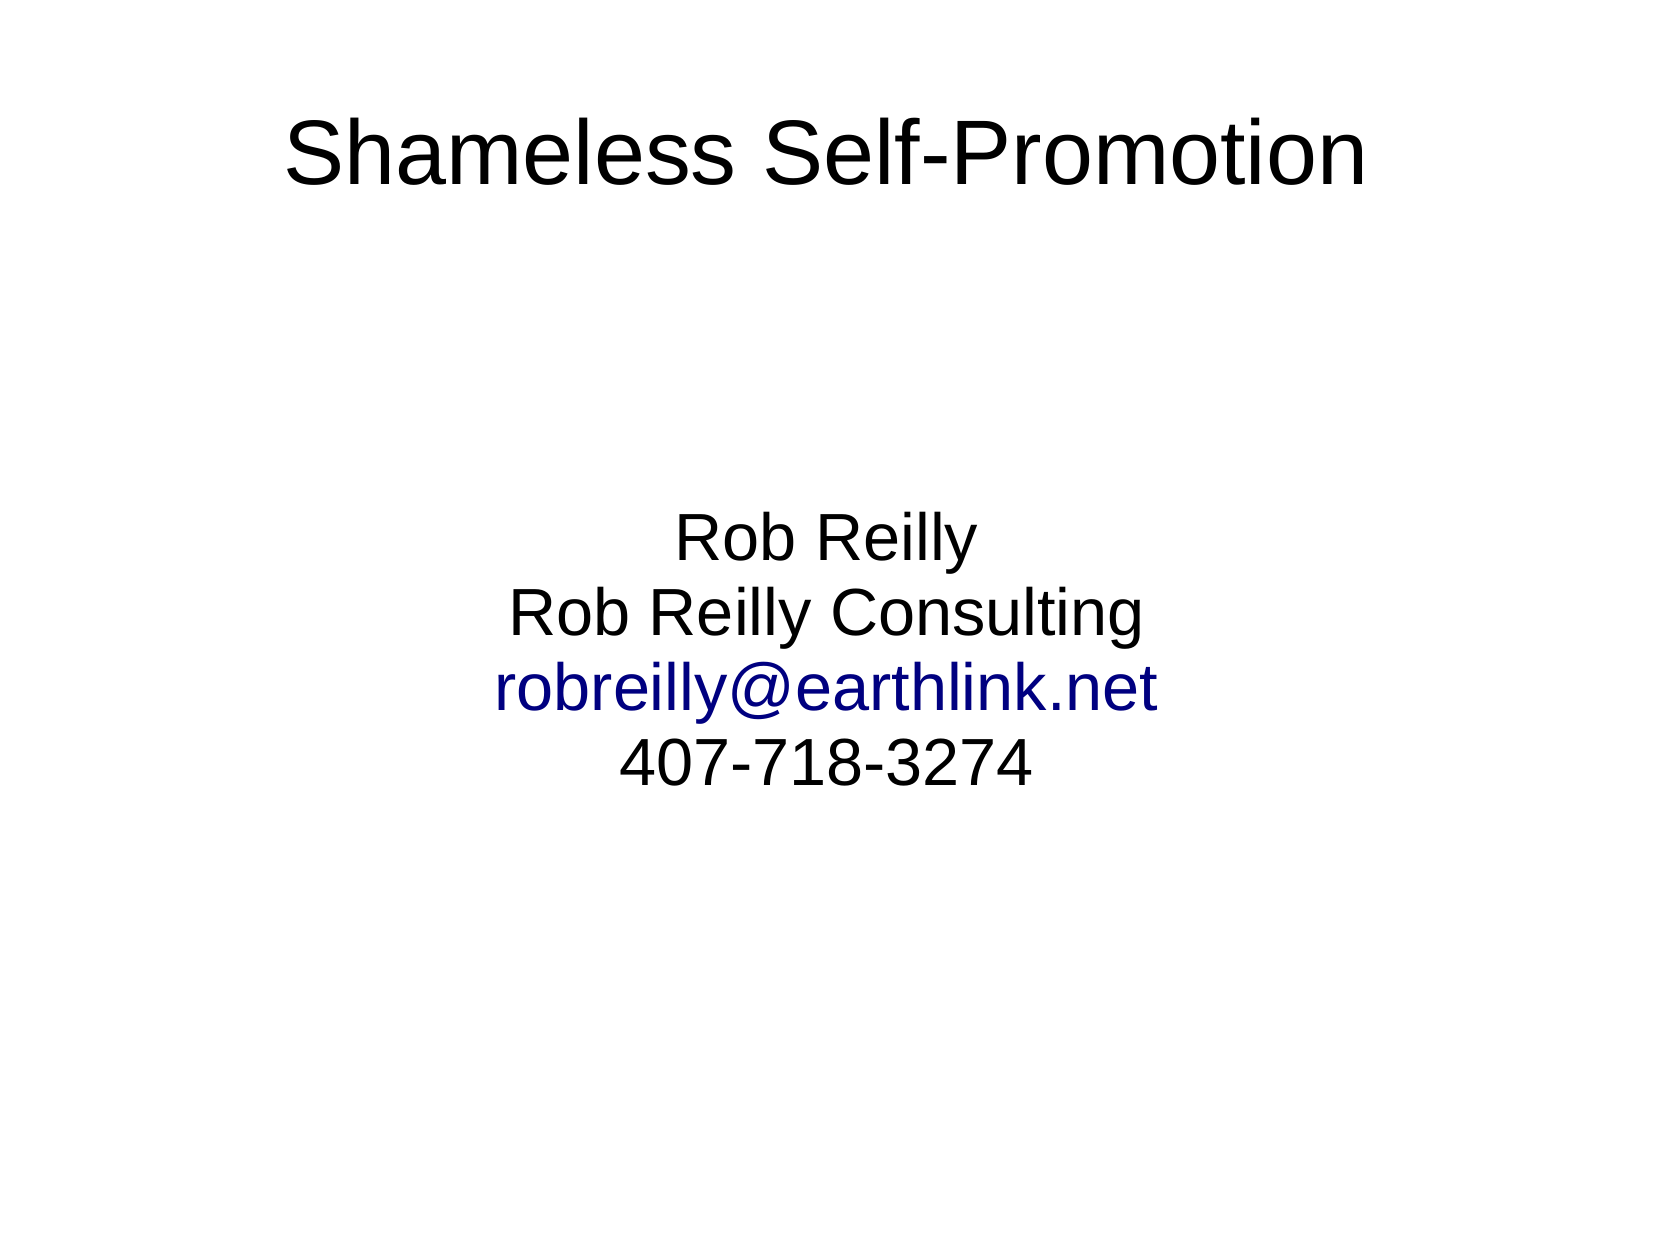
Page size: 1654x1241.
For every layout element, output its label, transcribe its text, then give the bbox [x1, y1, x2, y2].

subtitle Rob Reilly Rob Reilly Consulting robreilly@earthlink.net 407-718-3274 [82, 290, 1571, 1010]
title Shameless Self-Promotion [82, 49, 1571, 257]
